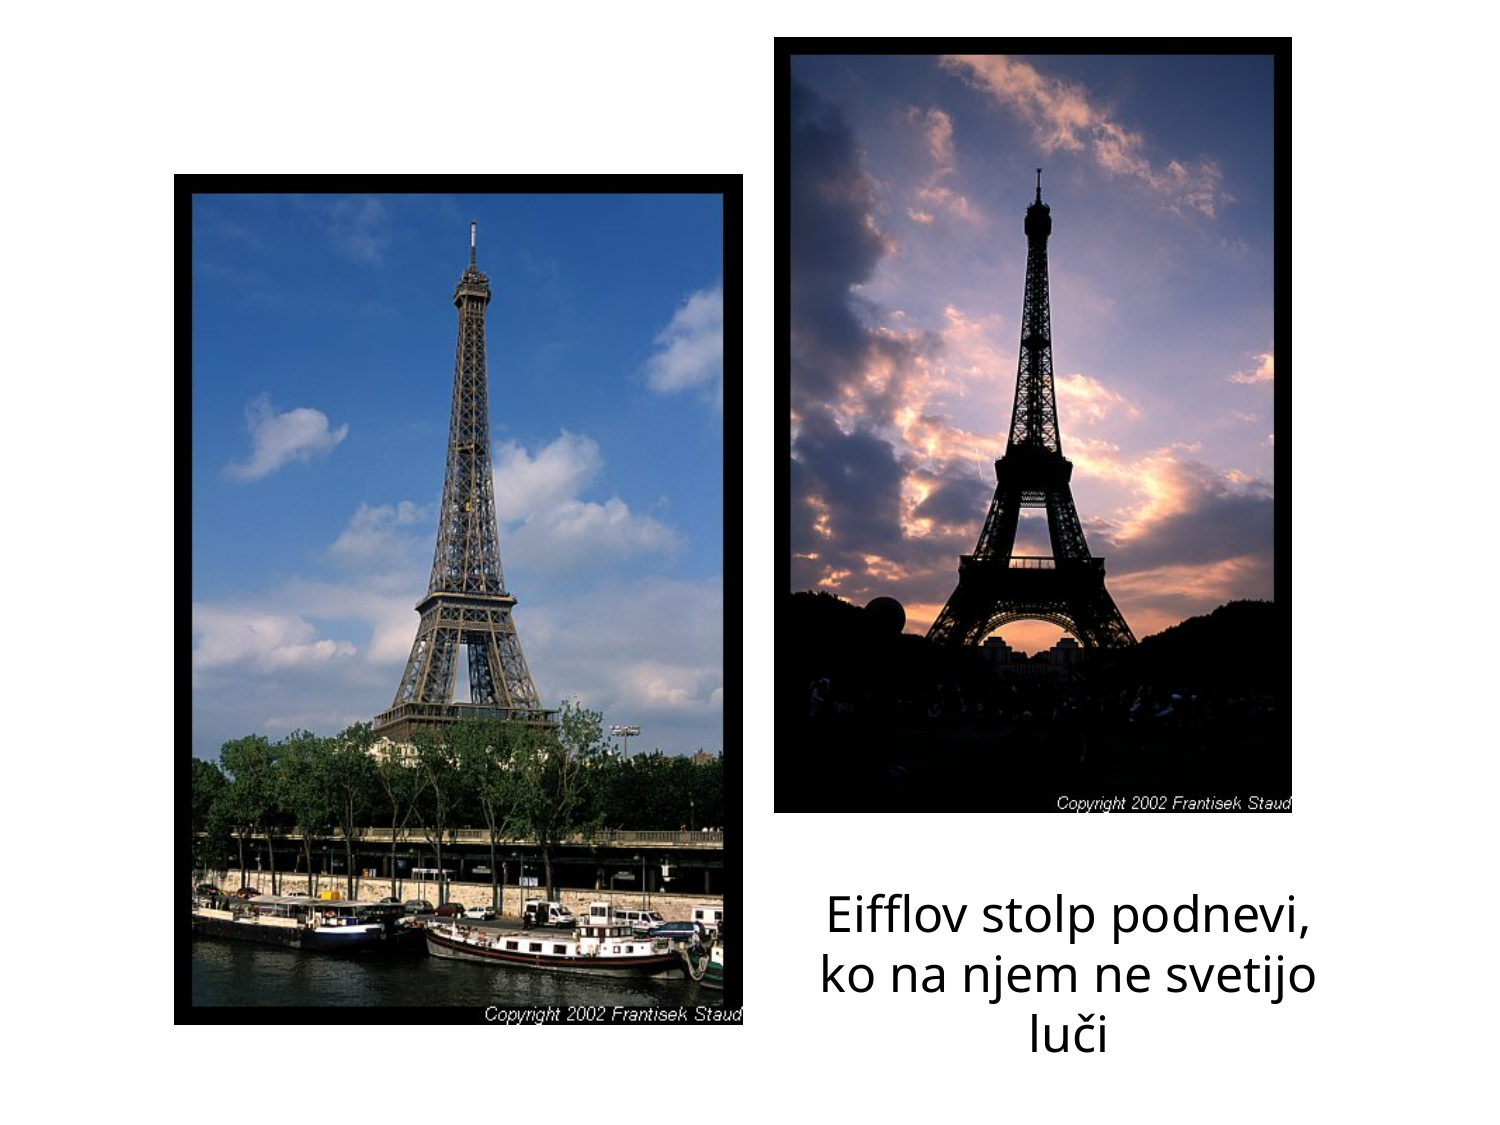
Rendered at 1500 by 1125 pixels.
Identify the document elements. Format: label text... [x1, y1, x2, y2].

text_box Eifflov stolp podnevi, ko na njem ne svetijo luči [799, 874, 1338, 1070]
picture [774, 37, 1292, 813]
picture [174, 174, 743, 1025]
